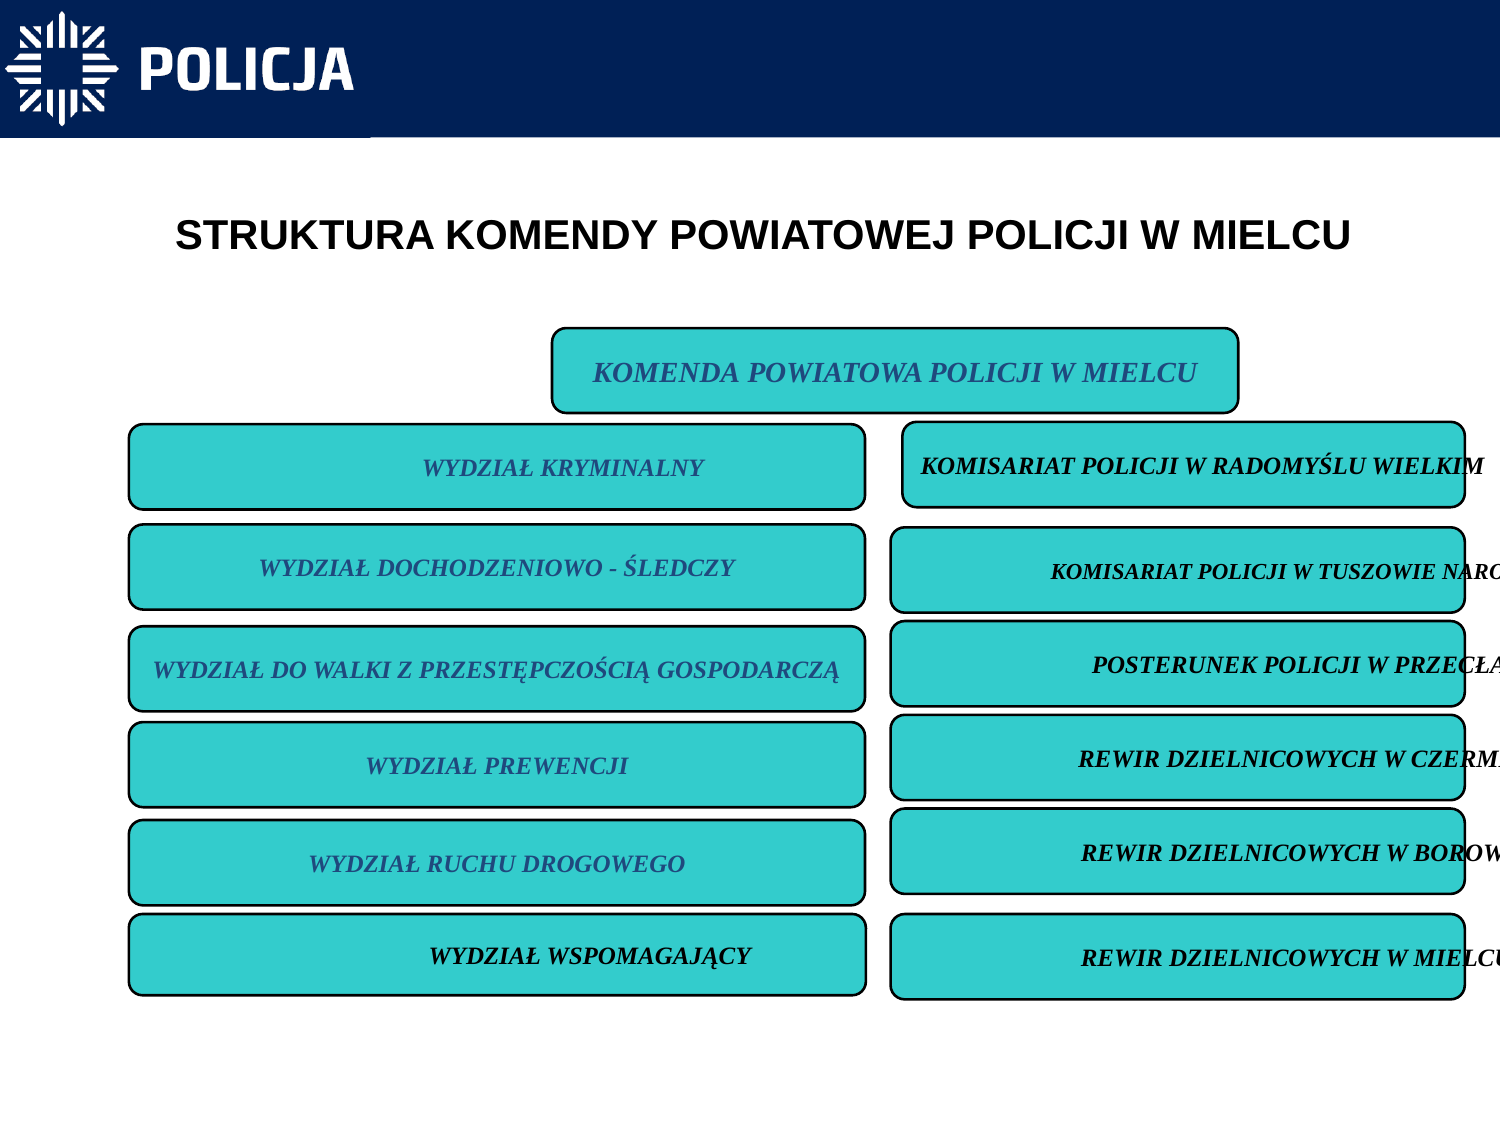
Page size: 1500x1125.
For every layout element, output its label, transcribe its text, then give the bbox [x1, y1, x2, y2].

text_box [360, 0, 1500, 138]
text_box POSTERUNEK POLICJI W PRZECŁAWIU [890, 621, 1465, 707]
text_box WYDZIAŁ PREWENCJI [128, 722, 866, 808]
picture [0, 0, 360, 138]
text_box STRUKTURA KOMENDY POWIATOWEJ POLICJI W MIELCU [88, 172, 1439, 258]
text_box WYDZIAŁ RUCHU DROGOWEGO [128, 819, 866, 906]
text_box WYDZIAŁ KRYMINALNY [128, 424, 866, 510]
text_box KOMISARIAT POLICJI W RADOMYŚLU WIELKIM [902, 421, 1465, 508]
text_box KOMISARIAT POLICJI W TUSZOWIE NARODOWYM [890, 527, 1465, 613]
text_box WYDZIAŁ DO WALKI Z PRZESTĘPCZOŚCIĄ GOSPODARCZĄ [128, 626, 866, 712]
text_box WYDZIAŁ WSPOMAGAJĄCY [128, 913, 866, 996]
text_box REWIR DZIELNICOWYCH W MIELCU [890, 913, 1465, 1000]
text_box WYDZIAŁ DOCHODZENIOWO - ŚLEDCZY [128, 524, 866, 610]
text_box KOMENDA POWIATOWA POLICJI W MIELCU [552, 328, 1239, 413]
text_box REWIR DZIELNICOWYCH W BOROWEJ [890, 808, 1465, 894]
text_box REWIR DZIELNICOWYCH W CZERMINIE [890, 714, 1465, 801]
